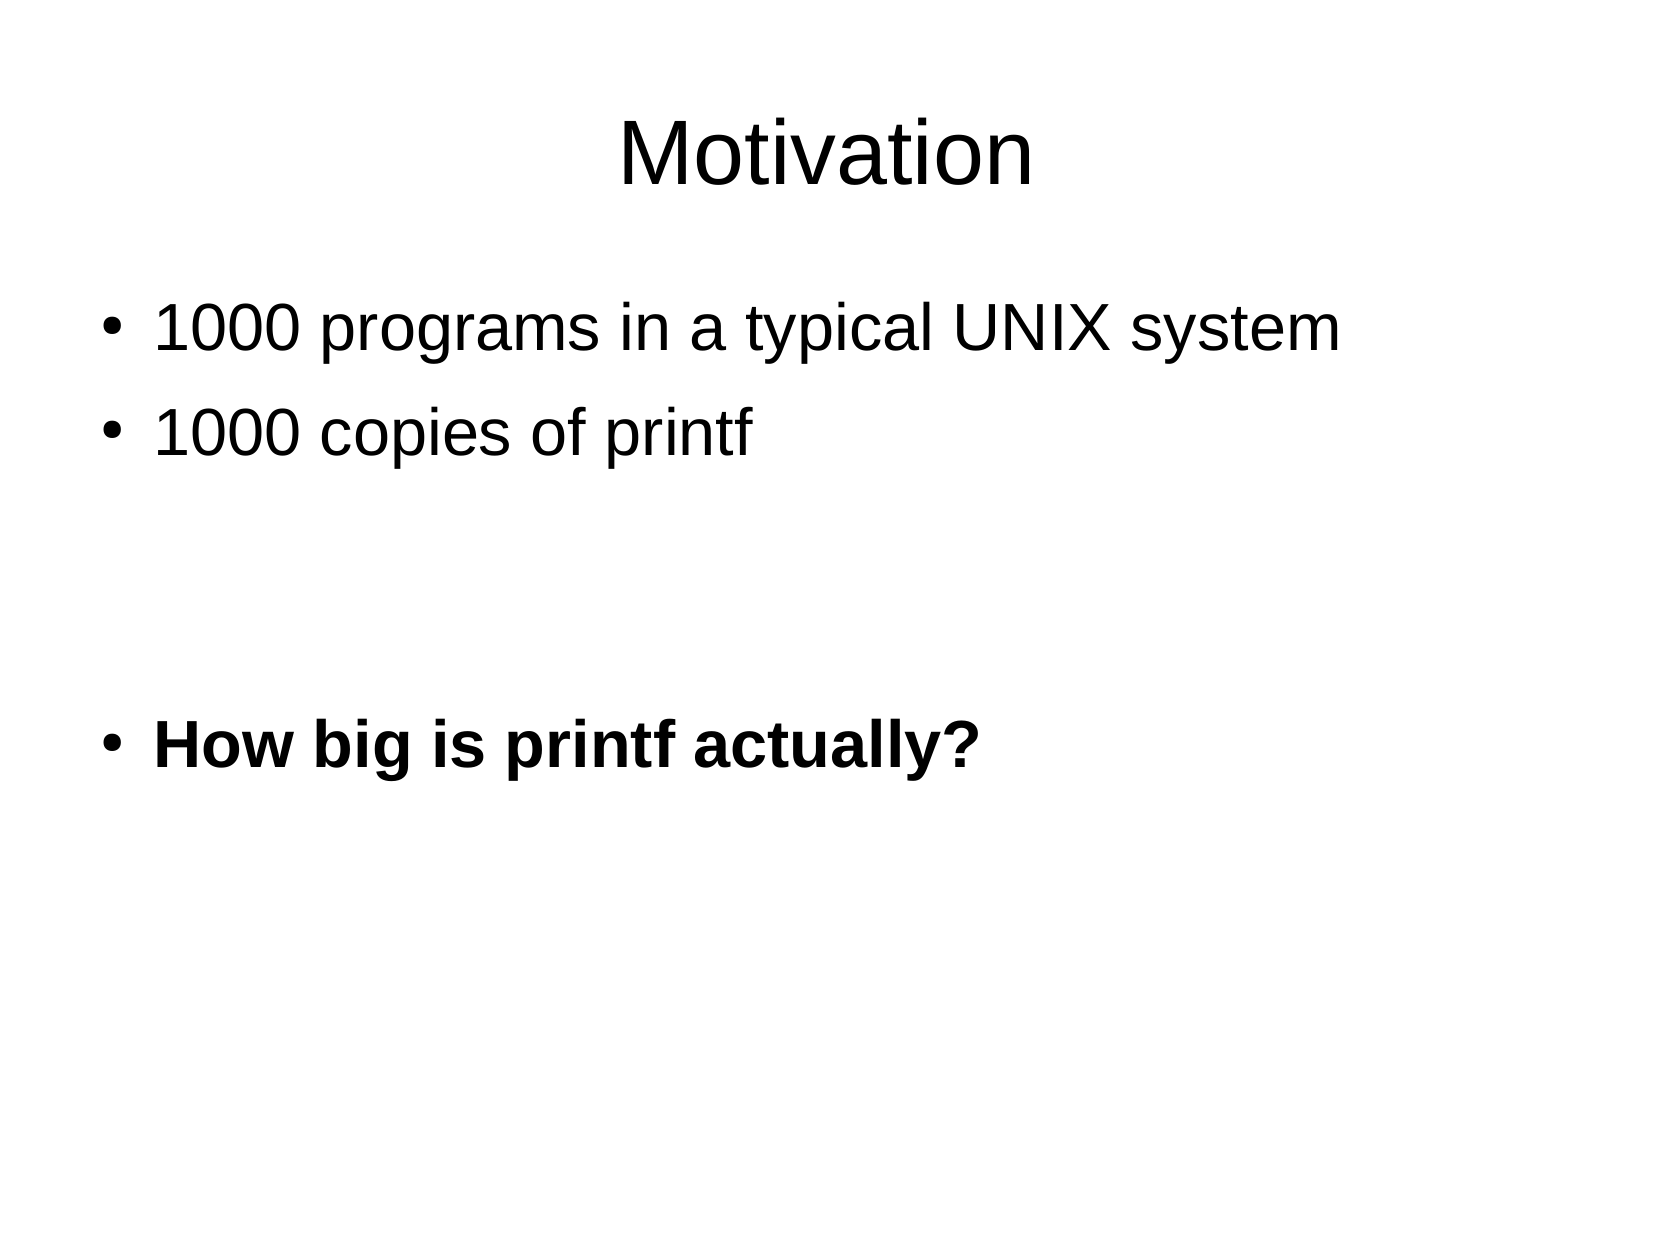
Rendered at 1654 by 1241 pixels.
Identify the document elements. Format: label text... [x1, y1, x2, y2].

list 1000 programs in a typical UNIX system 1000 copies of printf How big is printf actually? [82, 290, 1571, 1010]
title Motivation [82, 49, 1571, 257]
